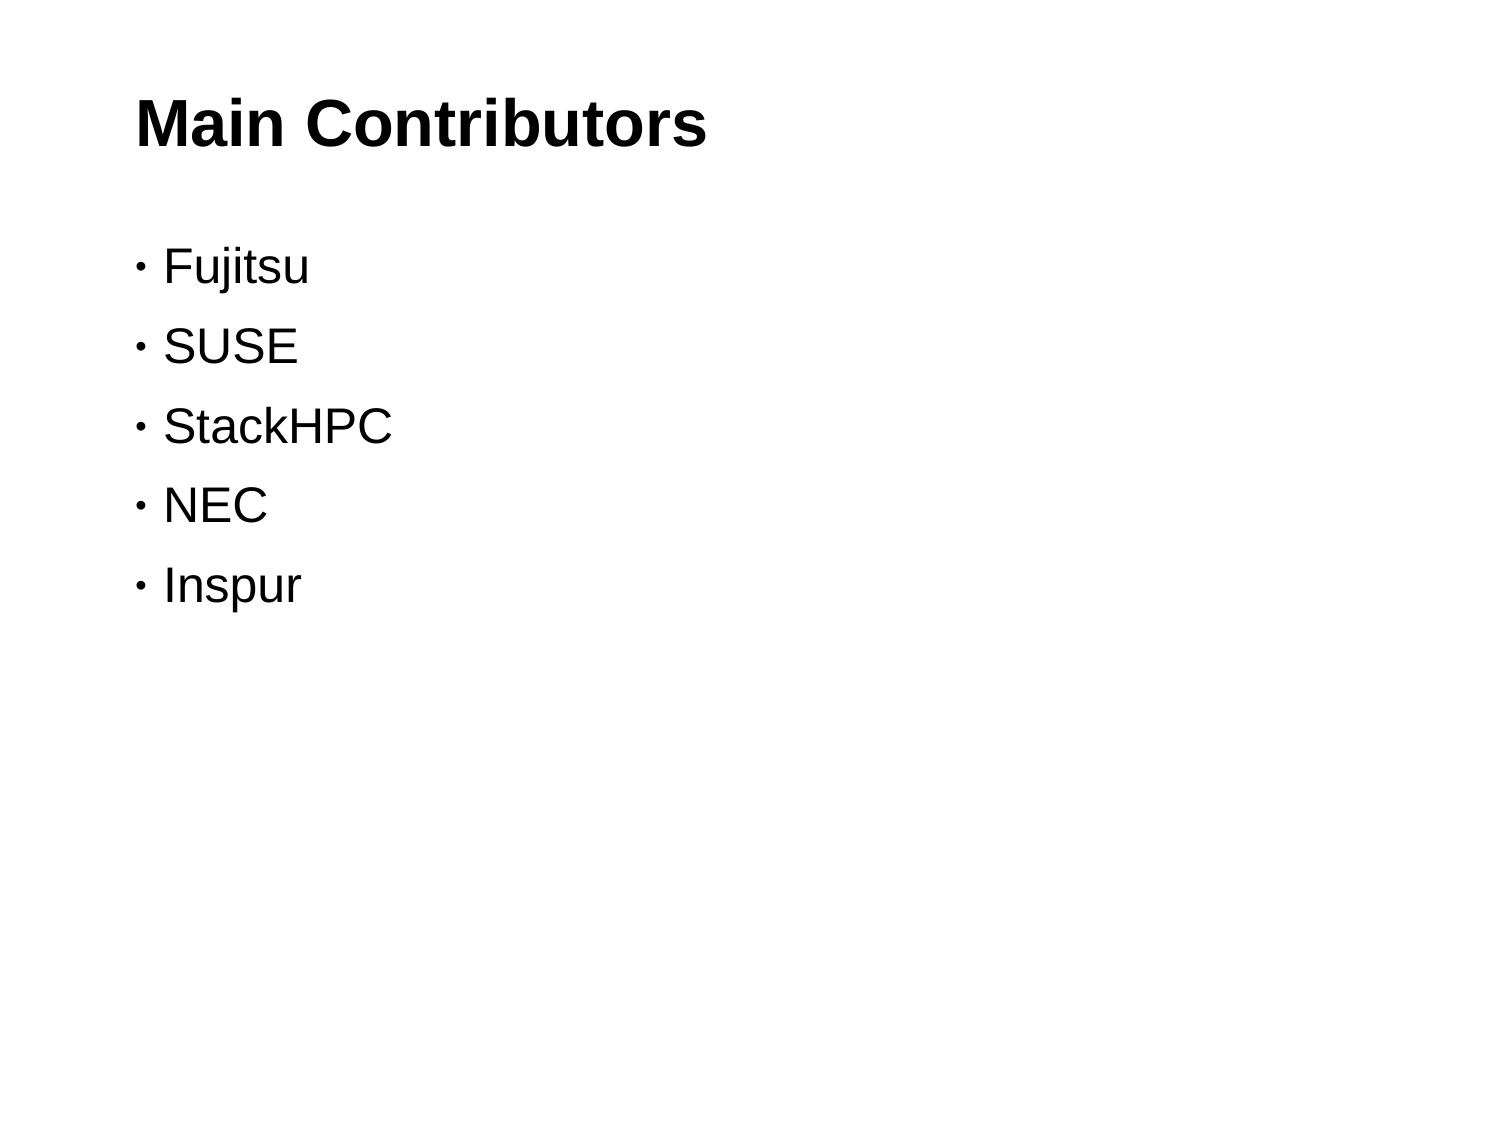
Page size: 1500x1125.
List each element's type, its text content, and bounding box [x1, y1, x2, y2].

title Main Contributors [135, 41, 1372, 204]
list Fujitsu SUSE StackHPC NEC Inspur [135, 238, 1372, 892]
